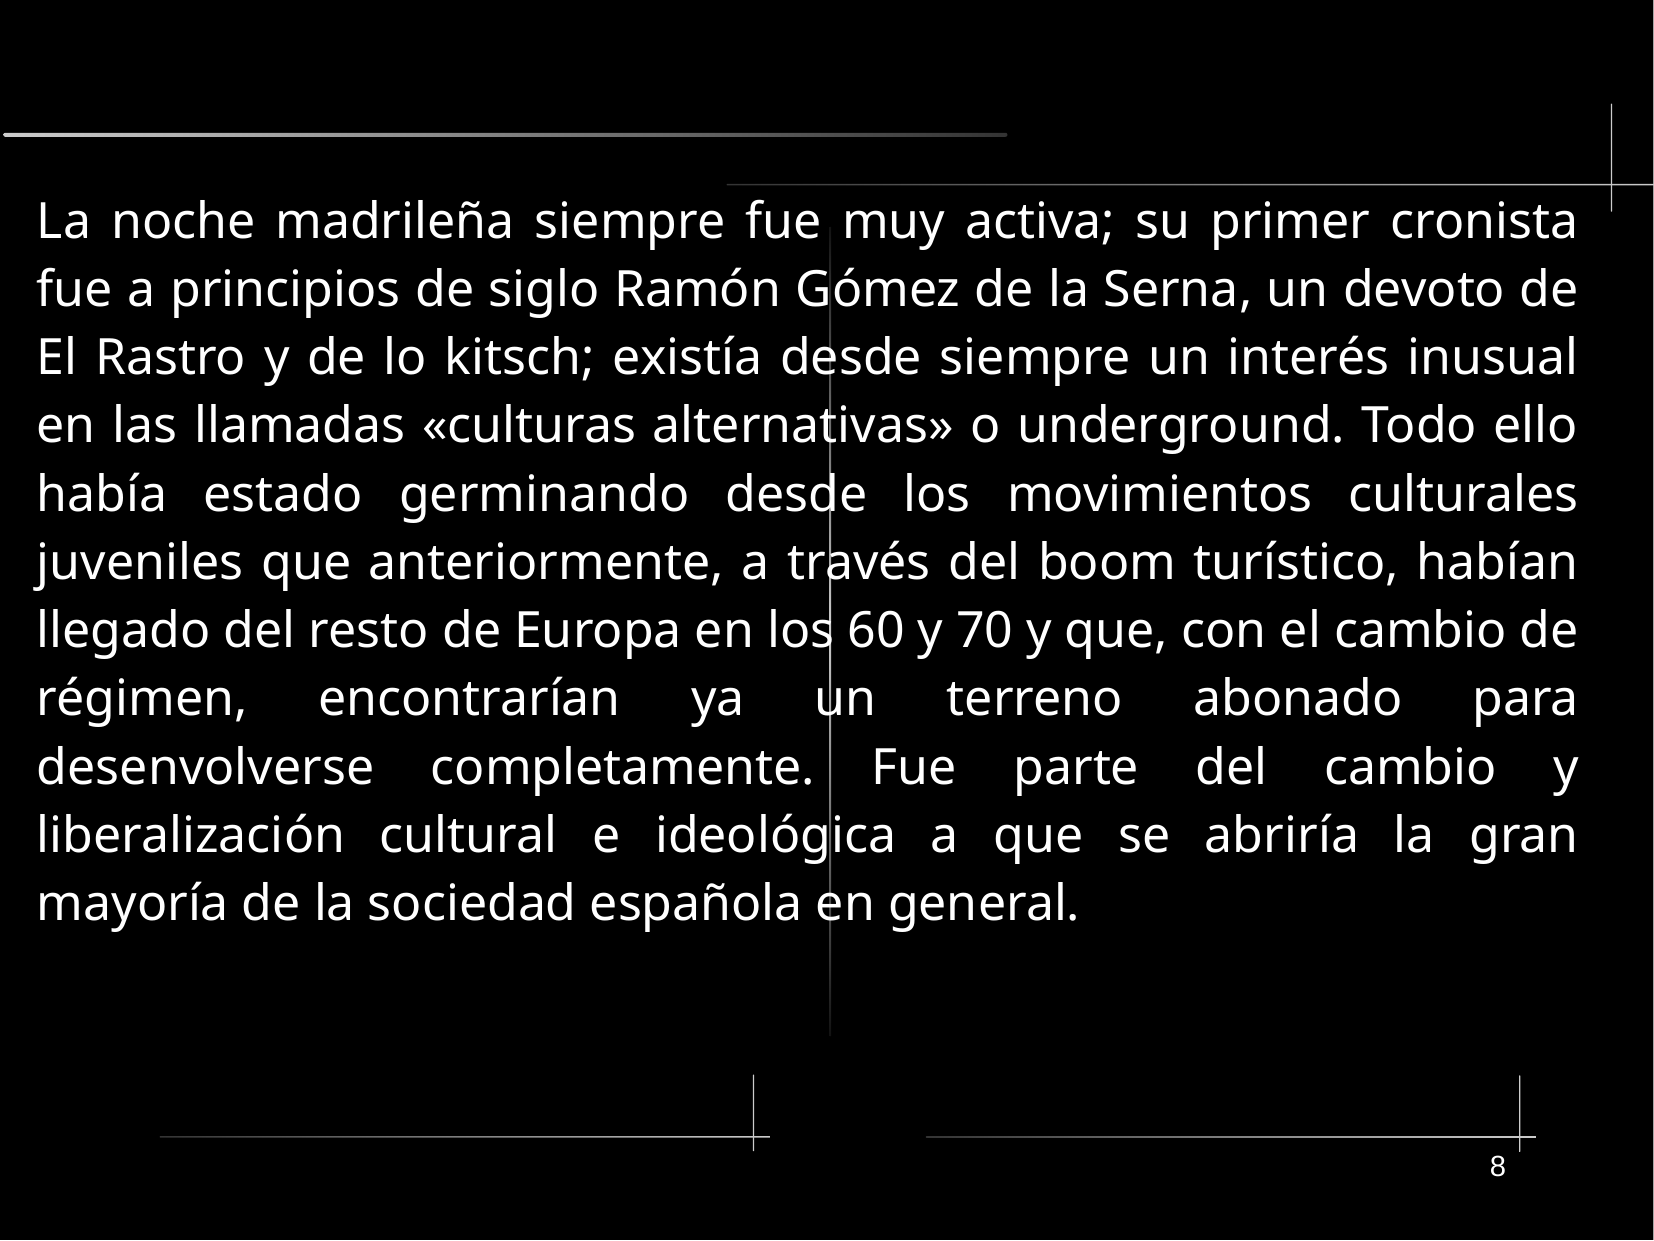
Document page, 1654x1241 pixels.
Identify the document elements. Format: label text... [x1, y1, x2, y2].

text_box La noche madrileña siempre fue muy activa; su primer cronista fue a principios de siglo Ramón Gómez de la Serna, un devoto de El Rastro y de lo kitsch; existía desde siempre un interés inusual en las llamadas «culturas alternativas» o underground. Todo ello había estado germinando desde los movimientos culturales juveniles que anteriormente, a través del boom turístico, habían llegado del resto de Europa en los 60 y 70 y que, con el cambio de régimen, encontrarían ya un terreno abonado para desenvolverse completamente. Fue parte del cambio y liberalización cultural e ideológica a que se abriría la gran mayoría de la sociedad española en general. [22, 177, 1595, 528]
